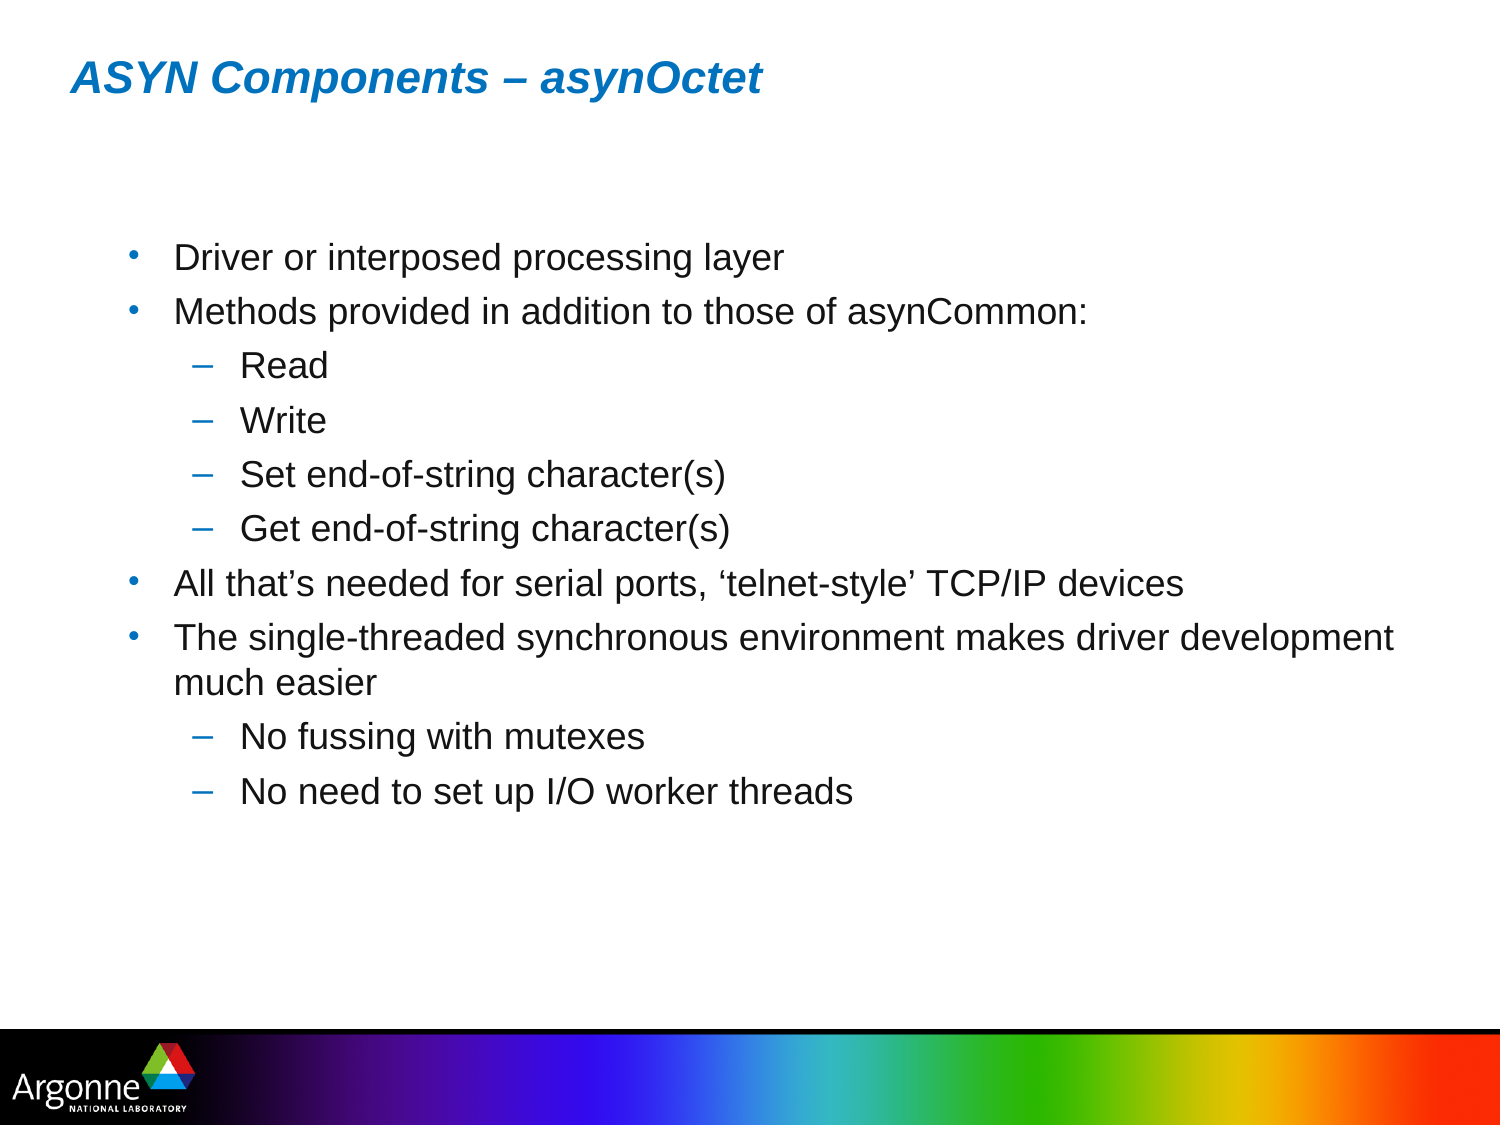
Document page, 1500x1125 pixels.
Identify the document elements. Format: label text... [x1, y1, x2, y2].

list Driver or interposed processing layer Methods provided in addition to those of asynCommon: Read Write Set end-of-string character(s) Get end-of-string character(s) All that’s needed for serial ports, ‘telnet-style’ TCP/IP devices The single-threaded synchronous environment makes driver development much easier No fussing with mutexes No need to set up I/O worker threads [112, 224, 1457, 820]
picture [0, 1029, 1500, 1125]
title ASYN Components – asynOctet [55, 54, 1361, 112]
